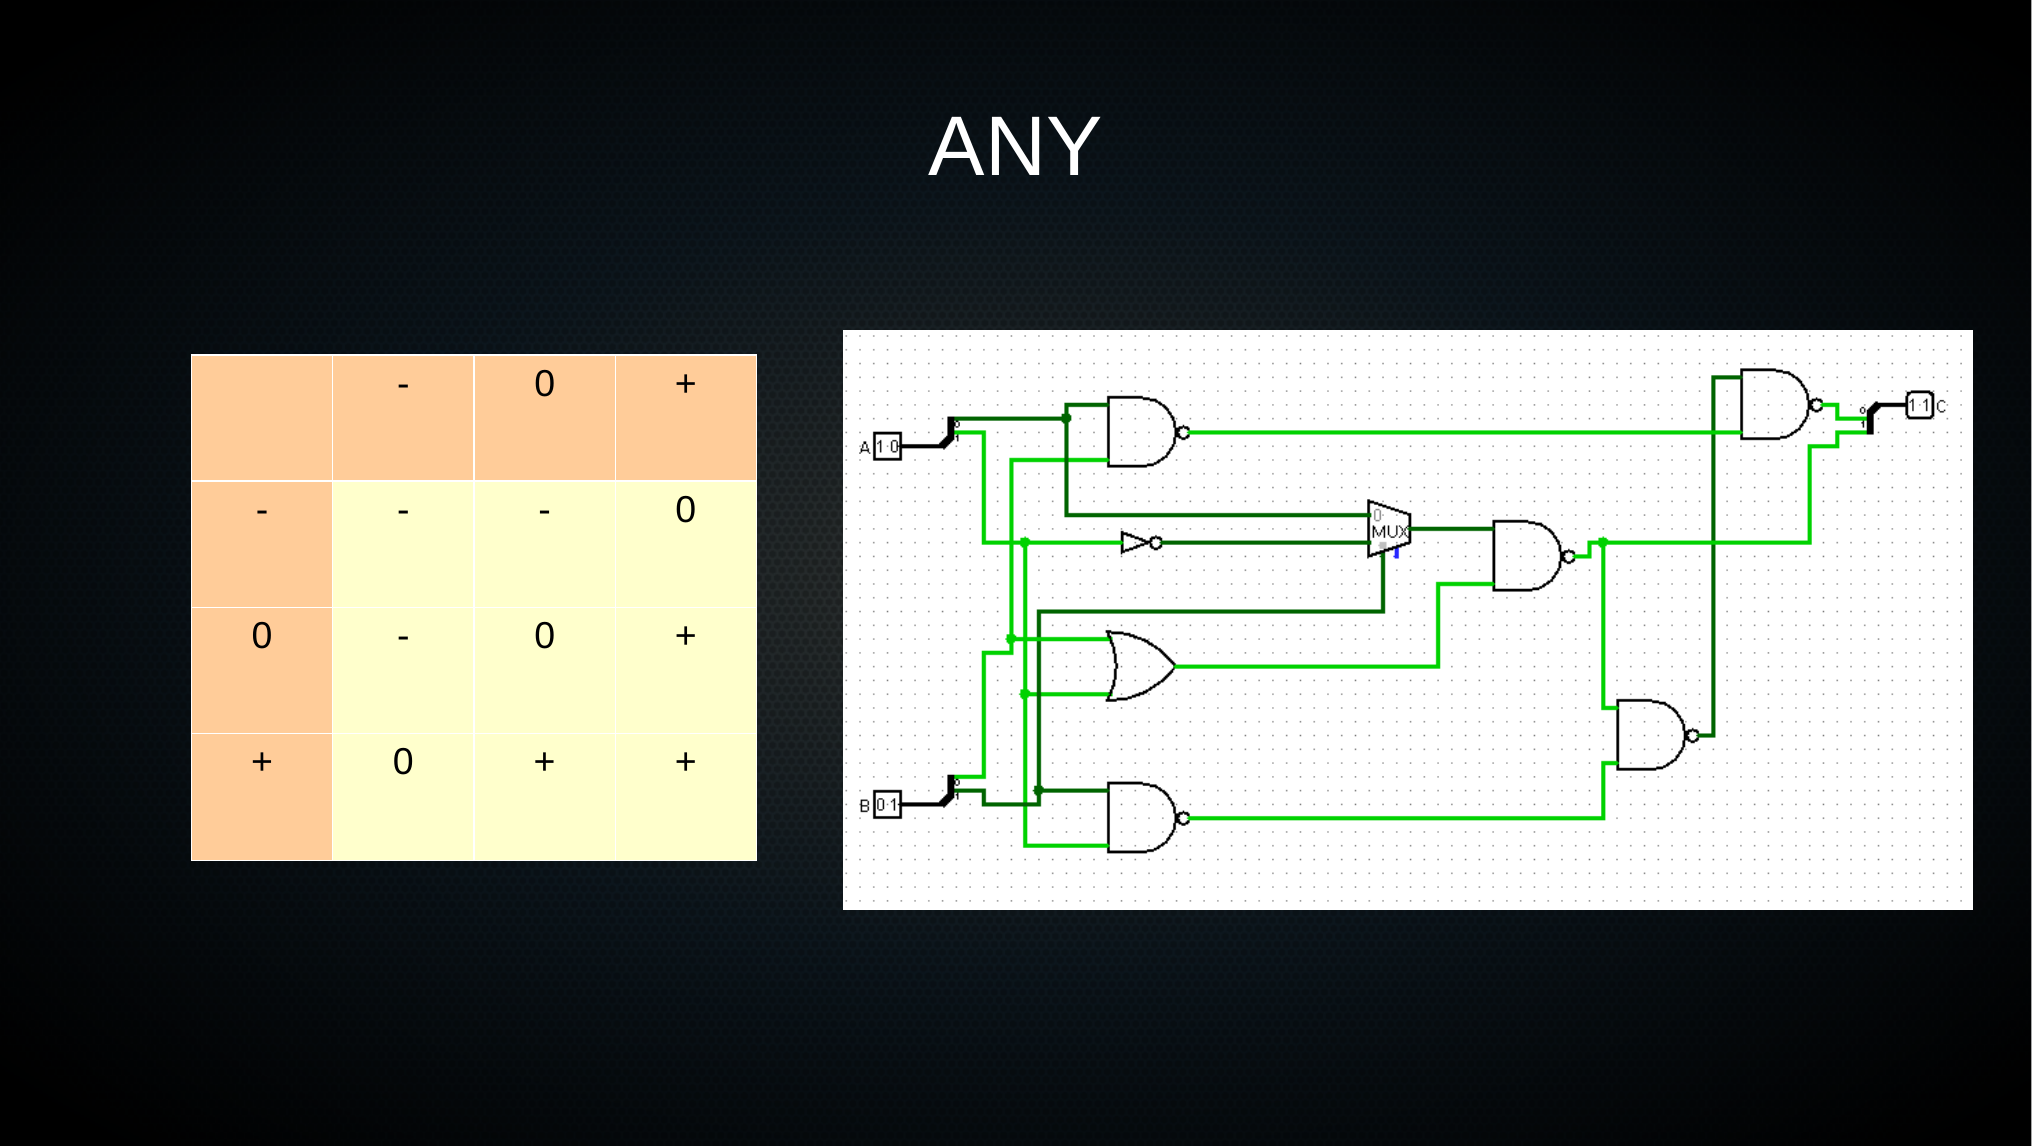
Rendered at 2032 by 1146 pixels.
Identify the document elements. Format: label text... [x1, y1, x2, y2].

table_cell - [333, 608, 473, 733]
table_cell + [192, 734, 332, 860]
table_header + [616, 356, 756, 480]
picture [0, 0, 2032, 1146]
table_cell - [333, 482, 473, 607]
table_cell + [616, 734, 756, 860]
table_cell 0 [475, 608, 615, 733]
text_box ANY [101, 45, 1930, 237]
table_cell 0 [192, 608, 332, 733]
table_cell + [475, 734, 615, 860]
table_header - [333, 356, 473, 480]
table_cell 0 [333, 734, 473, 860]
table_cell 0 [616, 482, 756, 607]
table_header [192, 356, 332, 480]
table_cell - [475, 482, 615, 607]
table_cell - [192, 482, 332, 607]
table_header 0 [475, 356, 615, 480]
table_cell + [616, 608, 756, 733]
